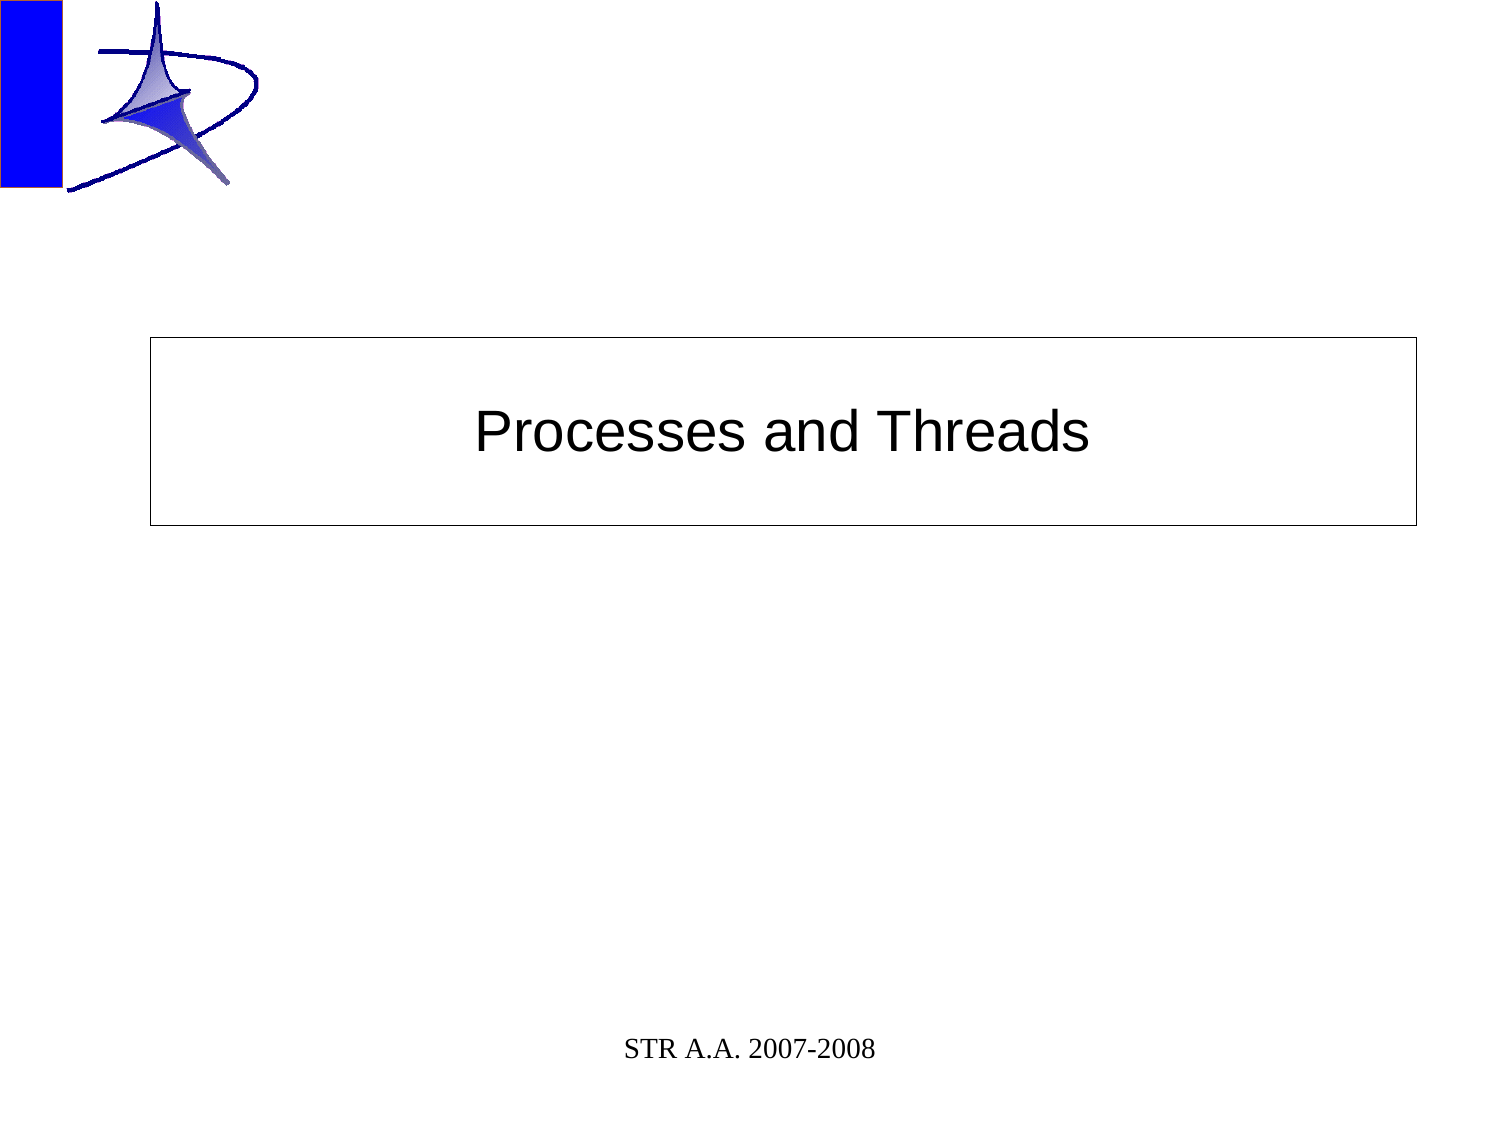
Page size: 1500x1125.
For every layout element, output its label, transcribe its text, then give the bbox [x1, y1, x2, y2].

picture [62, 0, 263, 197]
title Processes and Threads [150, 337, 1417, 526]
